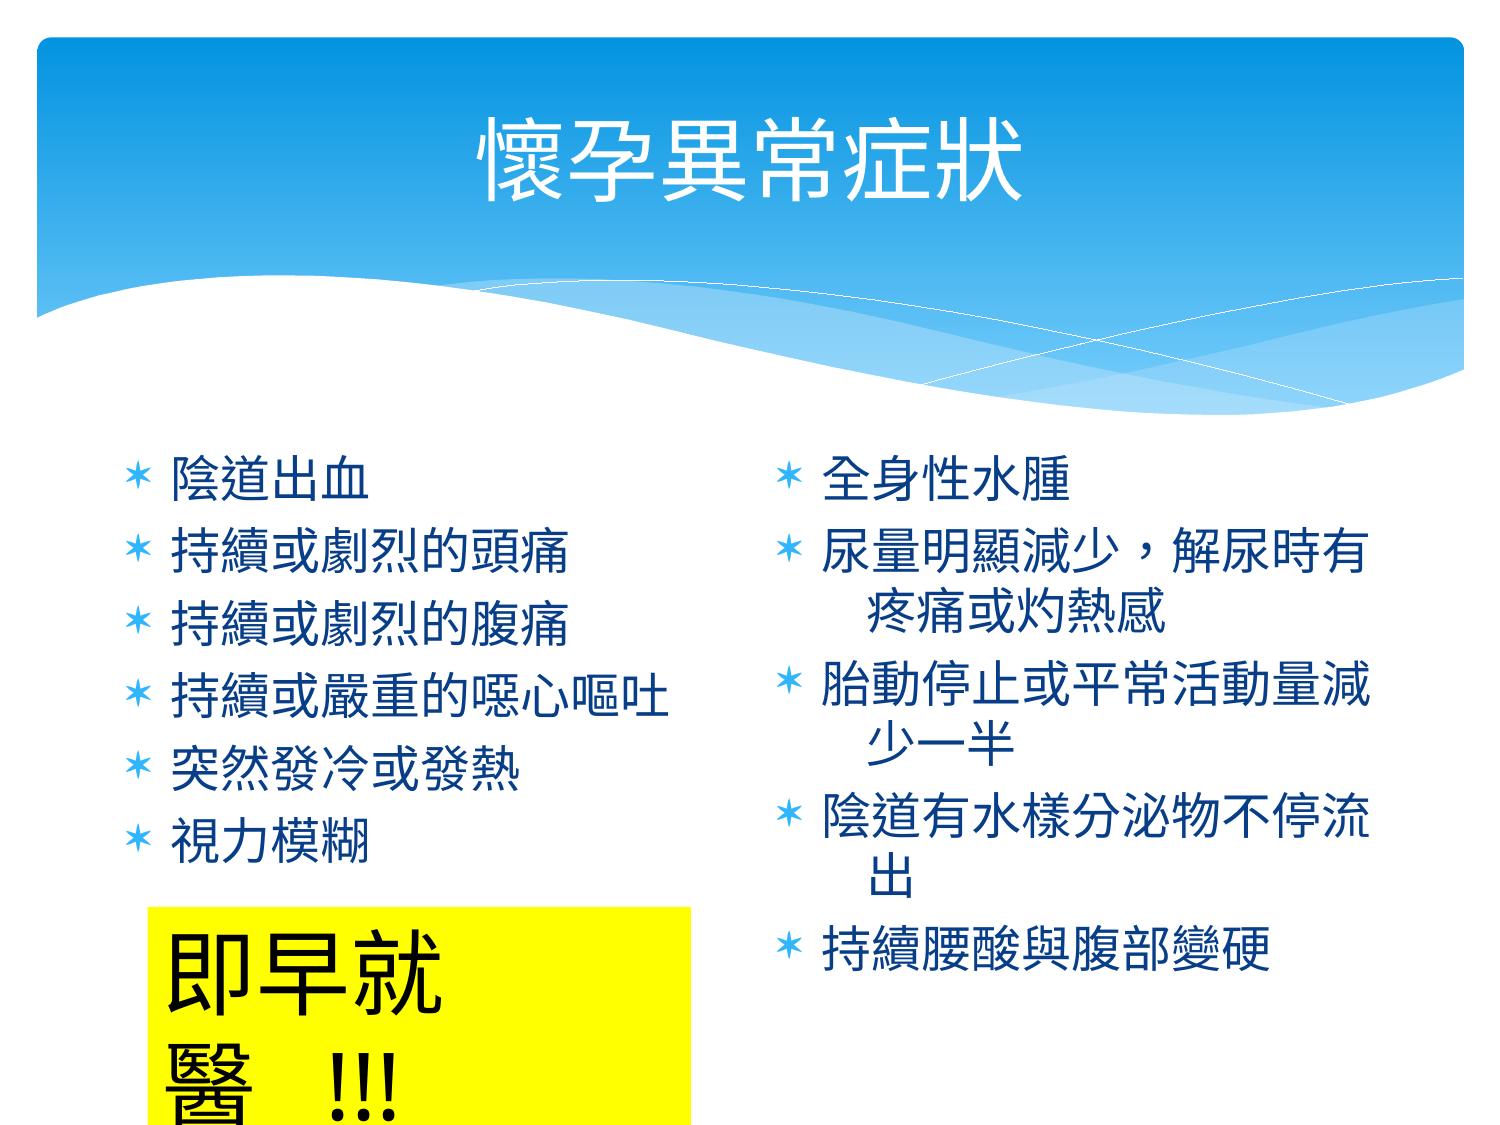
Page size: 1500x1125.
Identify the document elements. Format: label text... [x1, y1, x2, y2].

title 懷孕異常症狀 [75, 55, 1426, 261]
list 陰道出血 持續或劇烈的頭痛 持續或劇烈的腹痛 持續或嚴重的噁心嘔吐 突然發冷或發熱 視力模糊 [110, 439, 739, 1006]
text_box 即早就醫 !!! [147, 906, 691, 1036]
list 全身性水腫 尿量明顯減少，解尿時有疼痛或灼熱感 胎動停止或平常活動量減少一半 陰道有水樣分泌物不停流出 持續腰酸與腹部變硬 [761, 439, 1390, 1006]
